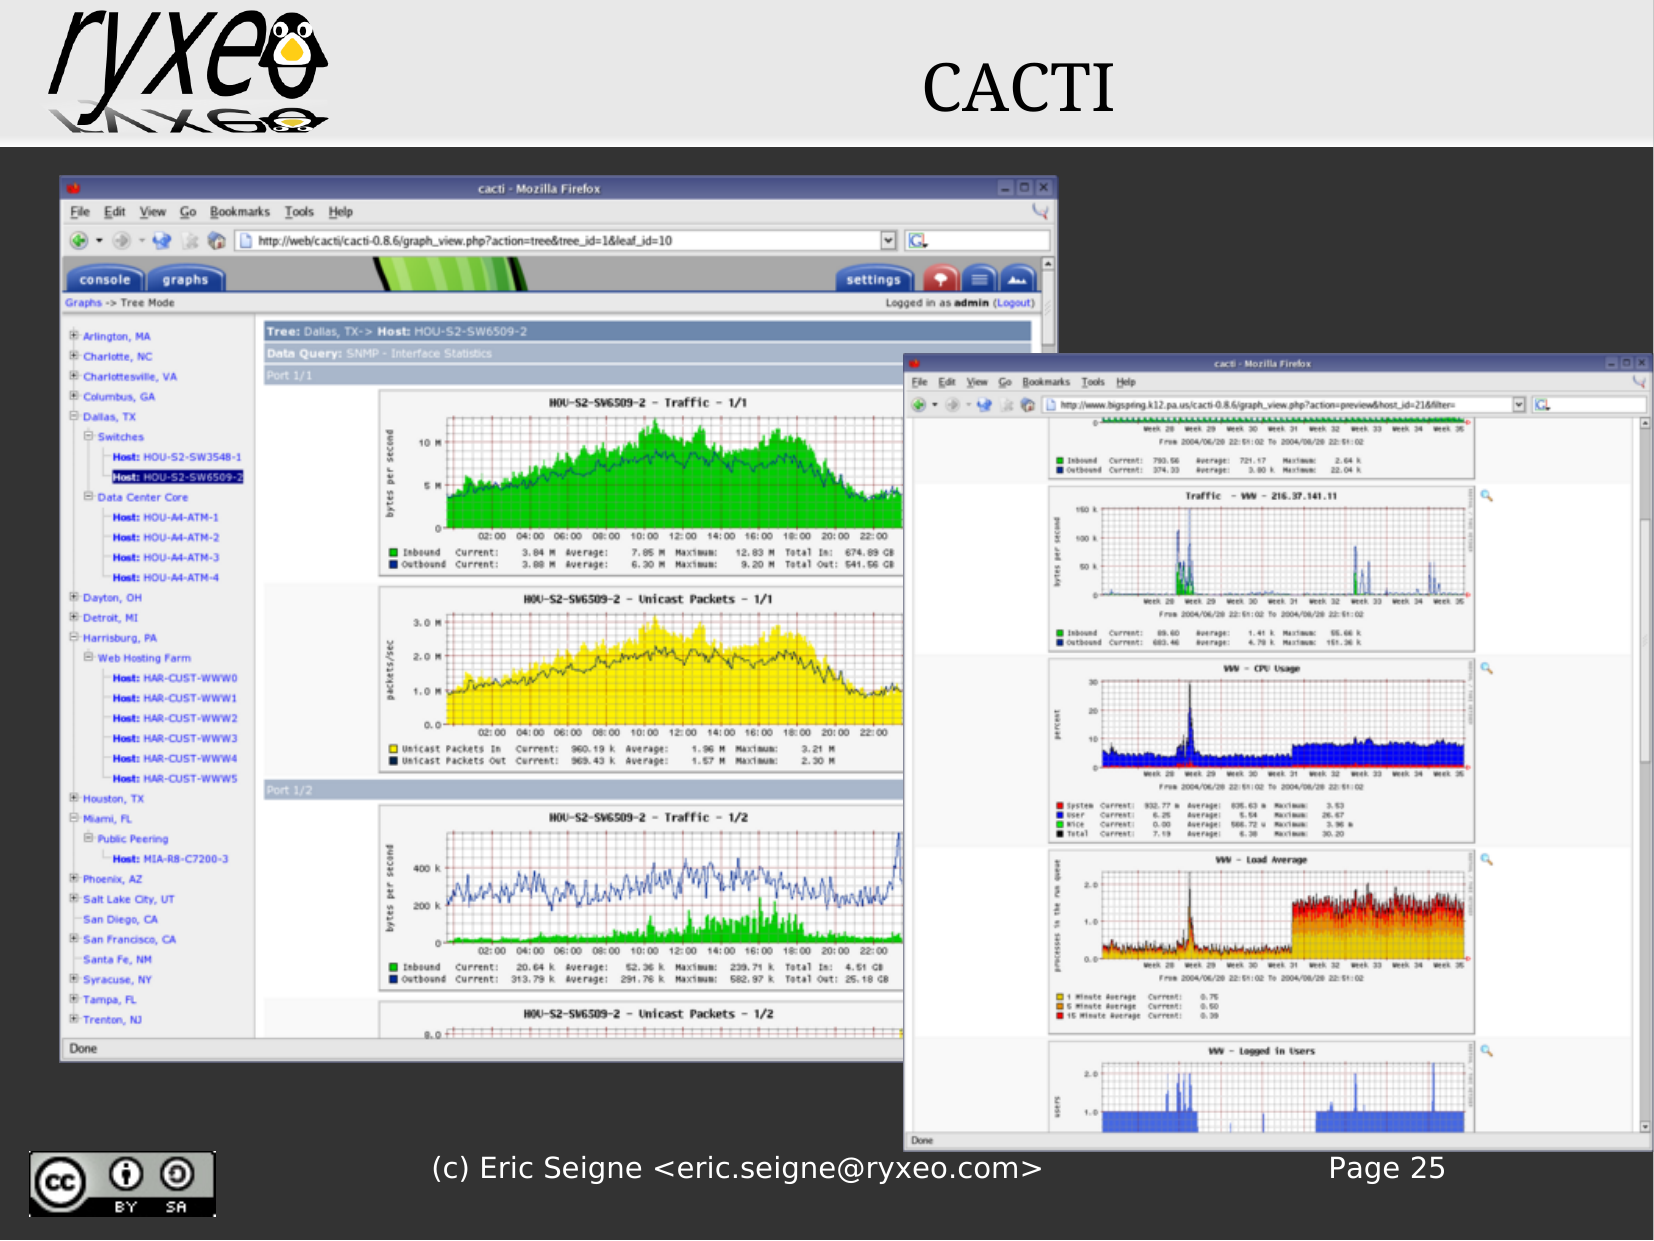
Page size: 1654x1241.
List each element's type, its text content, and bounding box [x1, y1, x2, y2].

picture [29, 1151, 216, 1217]
title CACTI [442, 29, 1595, 142]
text_box [1151, 738, 1241, 823]
picture [59, 175, 1654, 1152]
picture [0, 0, 1654, 147]
